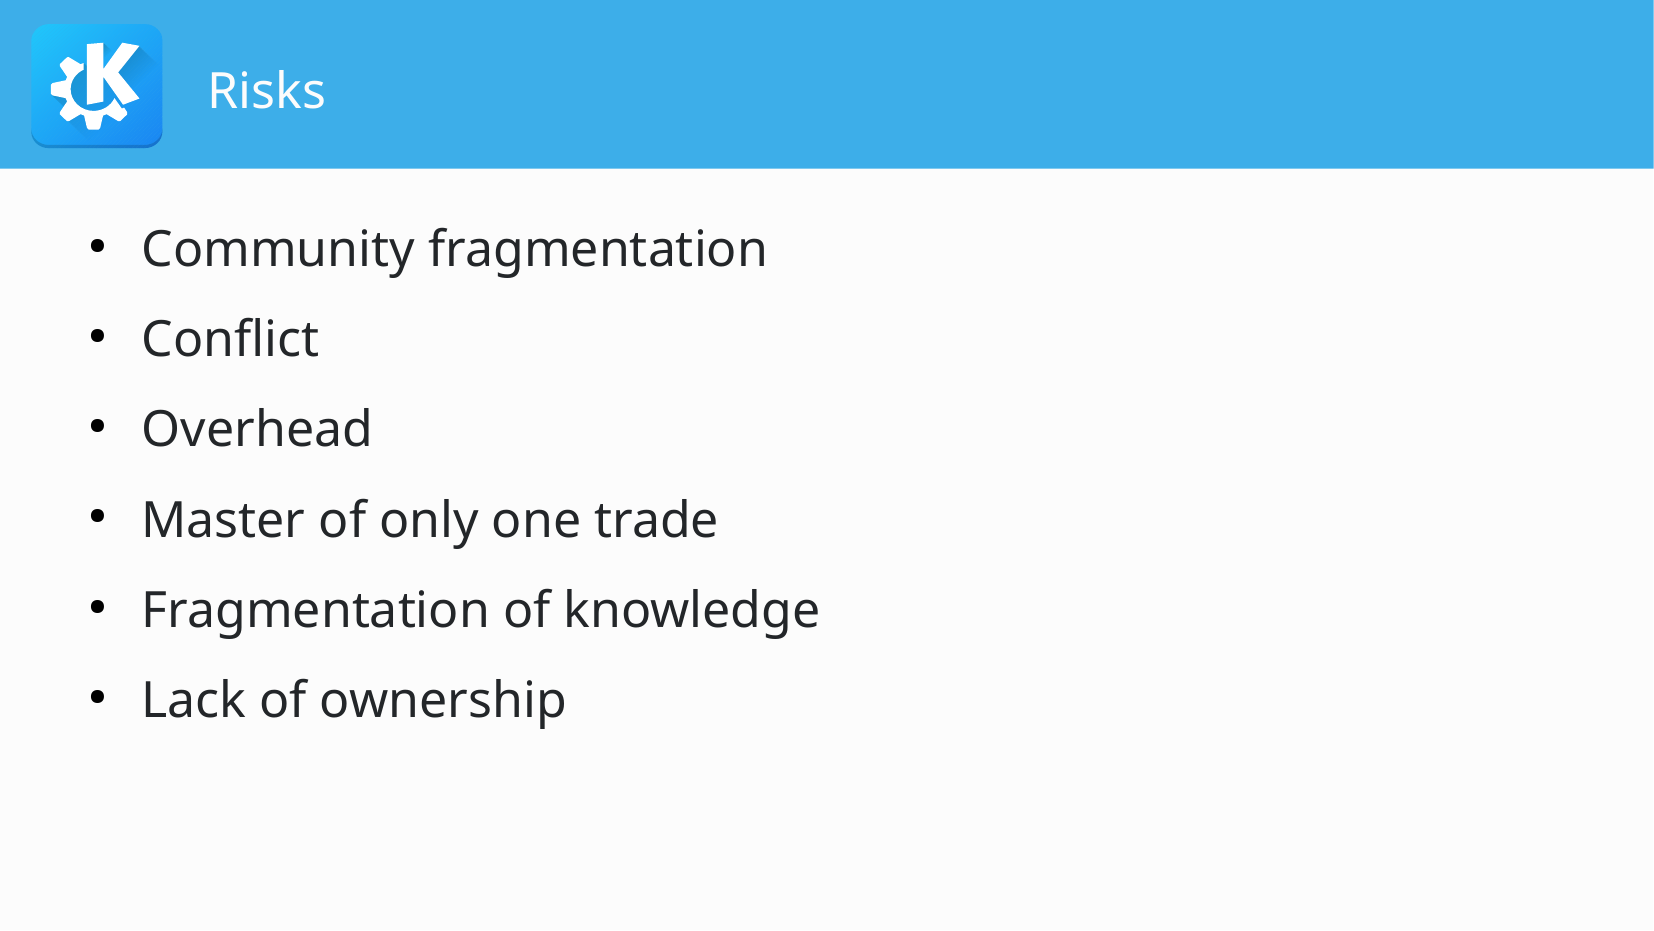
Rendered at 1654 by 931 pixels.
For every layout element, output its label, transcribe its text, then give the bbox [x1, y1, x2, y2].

title Risks [207, 11, 1558, 167]
list Community fragmentation Conflict Overhead Master of only one trade Fragmentation of knowledge Lack of ownership [70, 212, 1559, 753]
